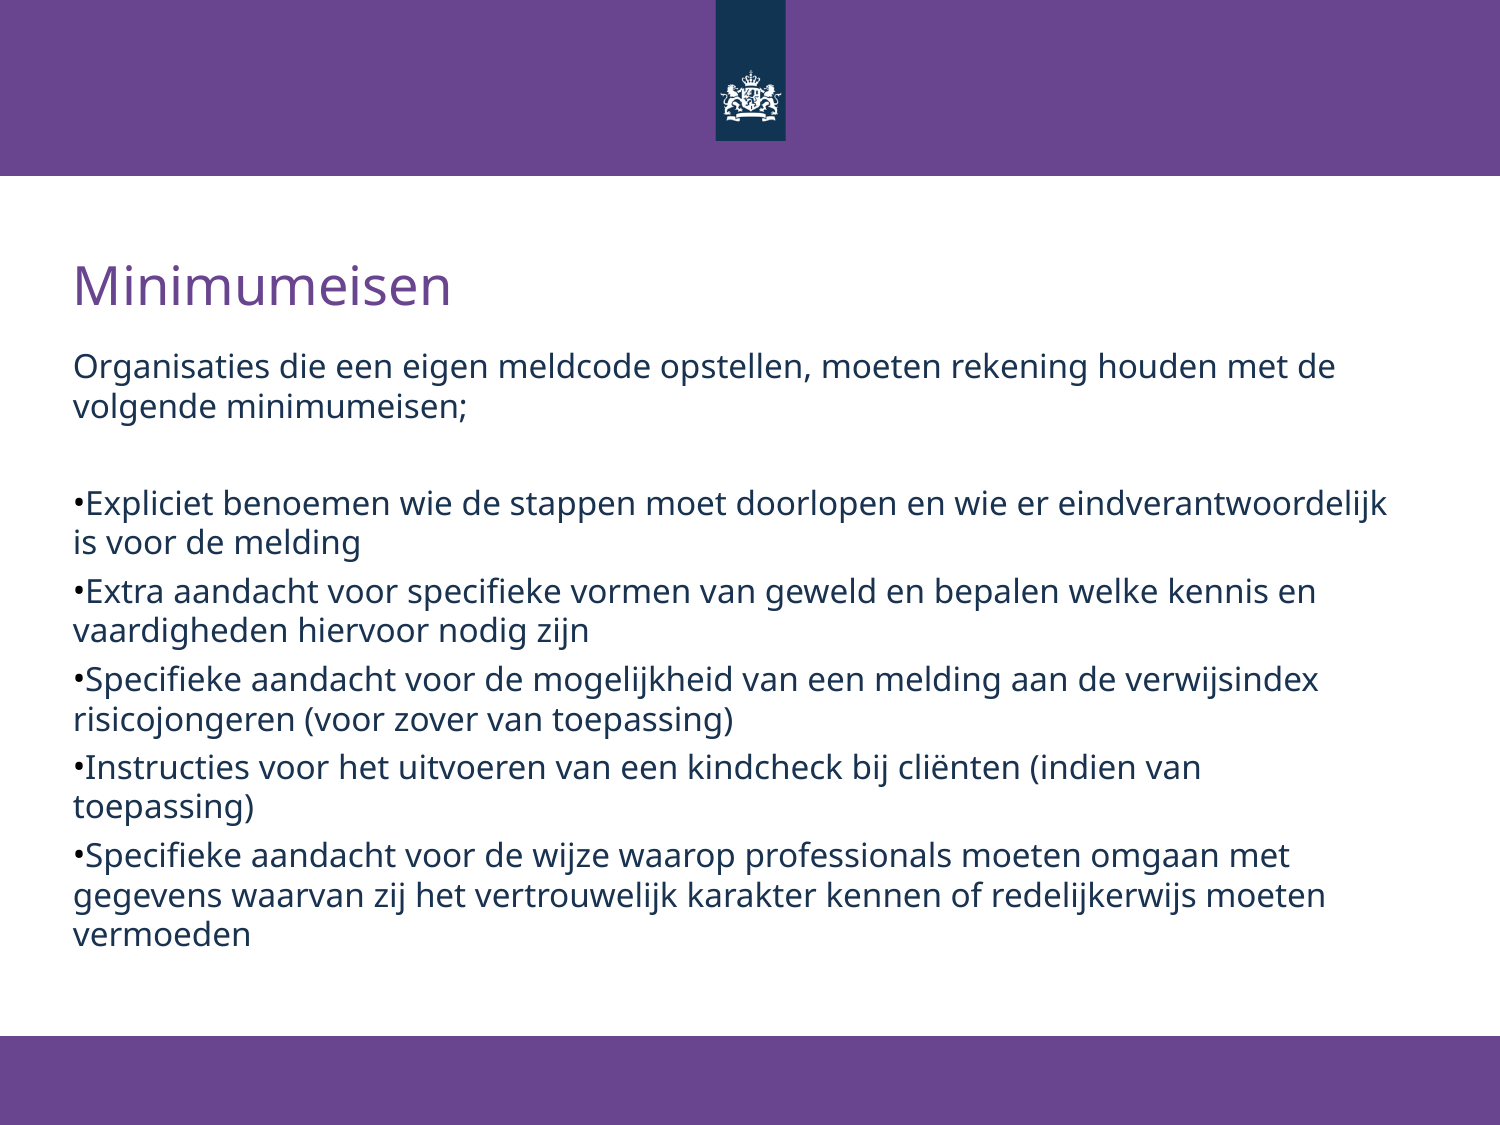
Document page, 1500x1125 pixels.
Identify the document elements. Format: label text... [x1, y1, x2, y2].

title Minimumeisen [57, 243, 1408, 338]
list Organisaties die een eigen meldcode opstellen, moeten rekening houden met de volgende minimumeisen; Expliciet benoemen wie de stappen moet doorlopen en wie er eindverantwoordelijk is voor de melding Extra aandacht voor specifieke vormen van geweld en bepalen welke kennis en vaardigheden hiervoor nodig zijn Specifieke aandacht voor de mogelijkheid van een melding aan de verwijsindex risicojongeren (voor zover van toepassing) Instructies voor het uitvoeren van een kindcheck bij cliënten (indien van toepassing) Specifieke aandacht voor de wijze waarop professionals moeten omgaan met gegevens waarvan zij het vertrouwelijk karakter kennen of redelijkerwijs moeten vermoeden [57, 338, 1408, 1020]
